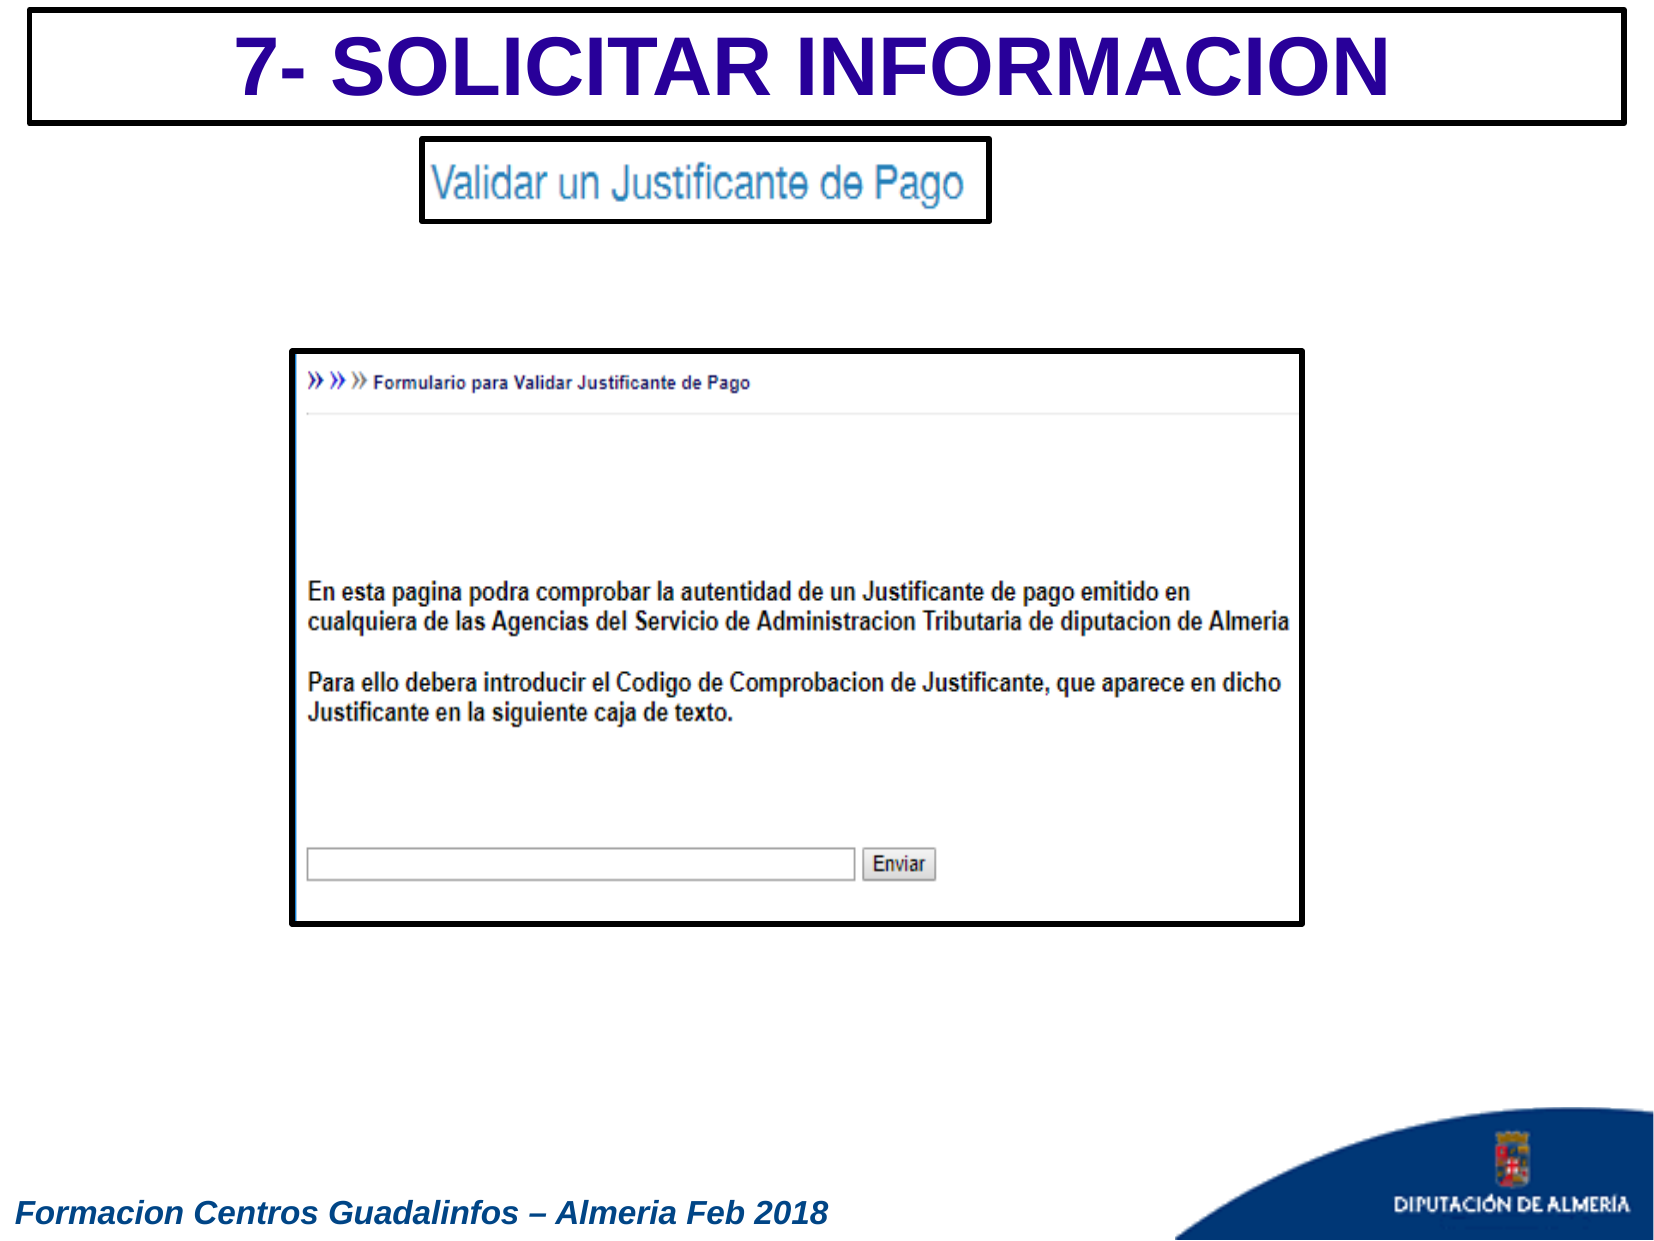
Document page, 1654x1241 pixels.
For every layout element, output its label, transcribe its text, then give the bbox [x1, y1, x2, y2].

text_box Formacion Centros Guadalinfos – Almeria Feb 2018 [0, 1187, 845, 1240]
text_box 7- SOLICITAR INFORMACION [29, 9, 1625, 124]
picture [425, 141, 987, 219]
picture [1175, 1107, 1654, 1241]
picture [295, 354, 1300, 921]
